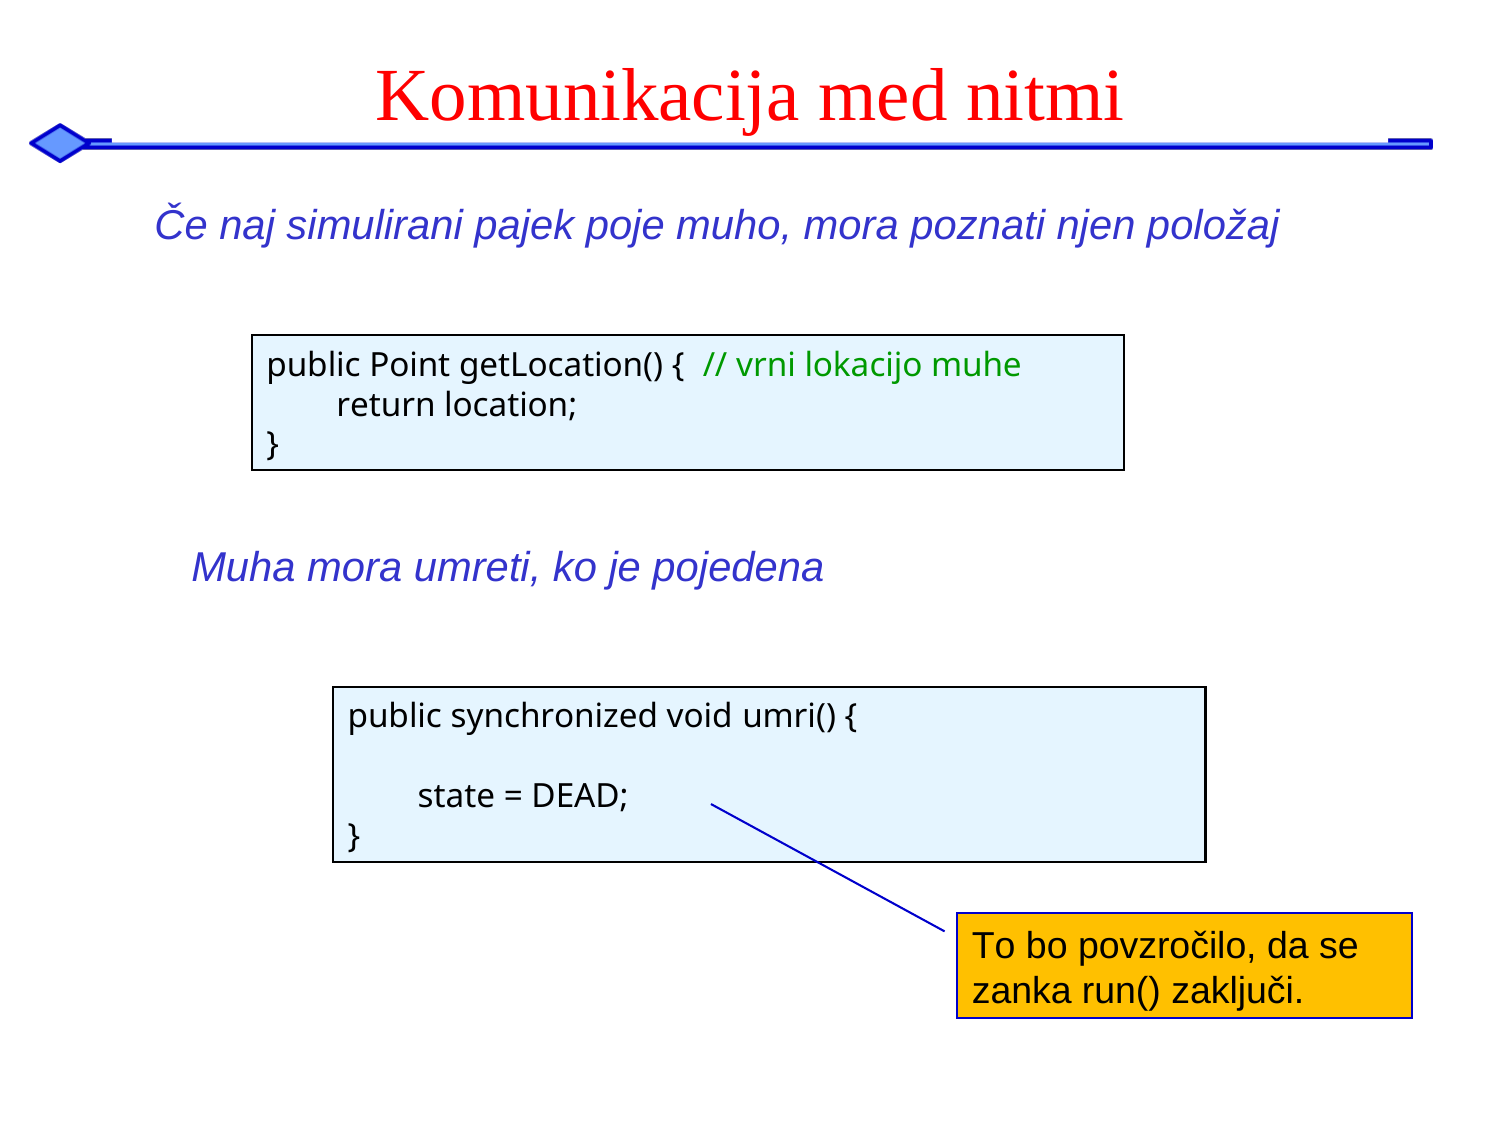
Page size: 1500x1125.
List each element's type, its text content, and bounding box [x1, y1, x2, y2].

text_box To bo povzročilo, da se zanka run() zaključi. [957, 913, 1412, 1018]
text_box Muha mora umreti, ko je pojedena [176, 531, 840, 598]
text_box Če naj simulirani pajek poje muho, mora poznati njen položaj [139, 190, 1358, 256]
title Komunikacija med nitmi [111, 37, 1389, 143]
text_box public Point getLocation() { // vrni lokacijo muhe return location; } [251, 335, 1125, 471]
picture [28, 122, 1434, 164]
text_box public synchronized void umri() { state = DEAD; } [333, 686, 1206, 862]
